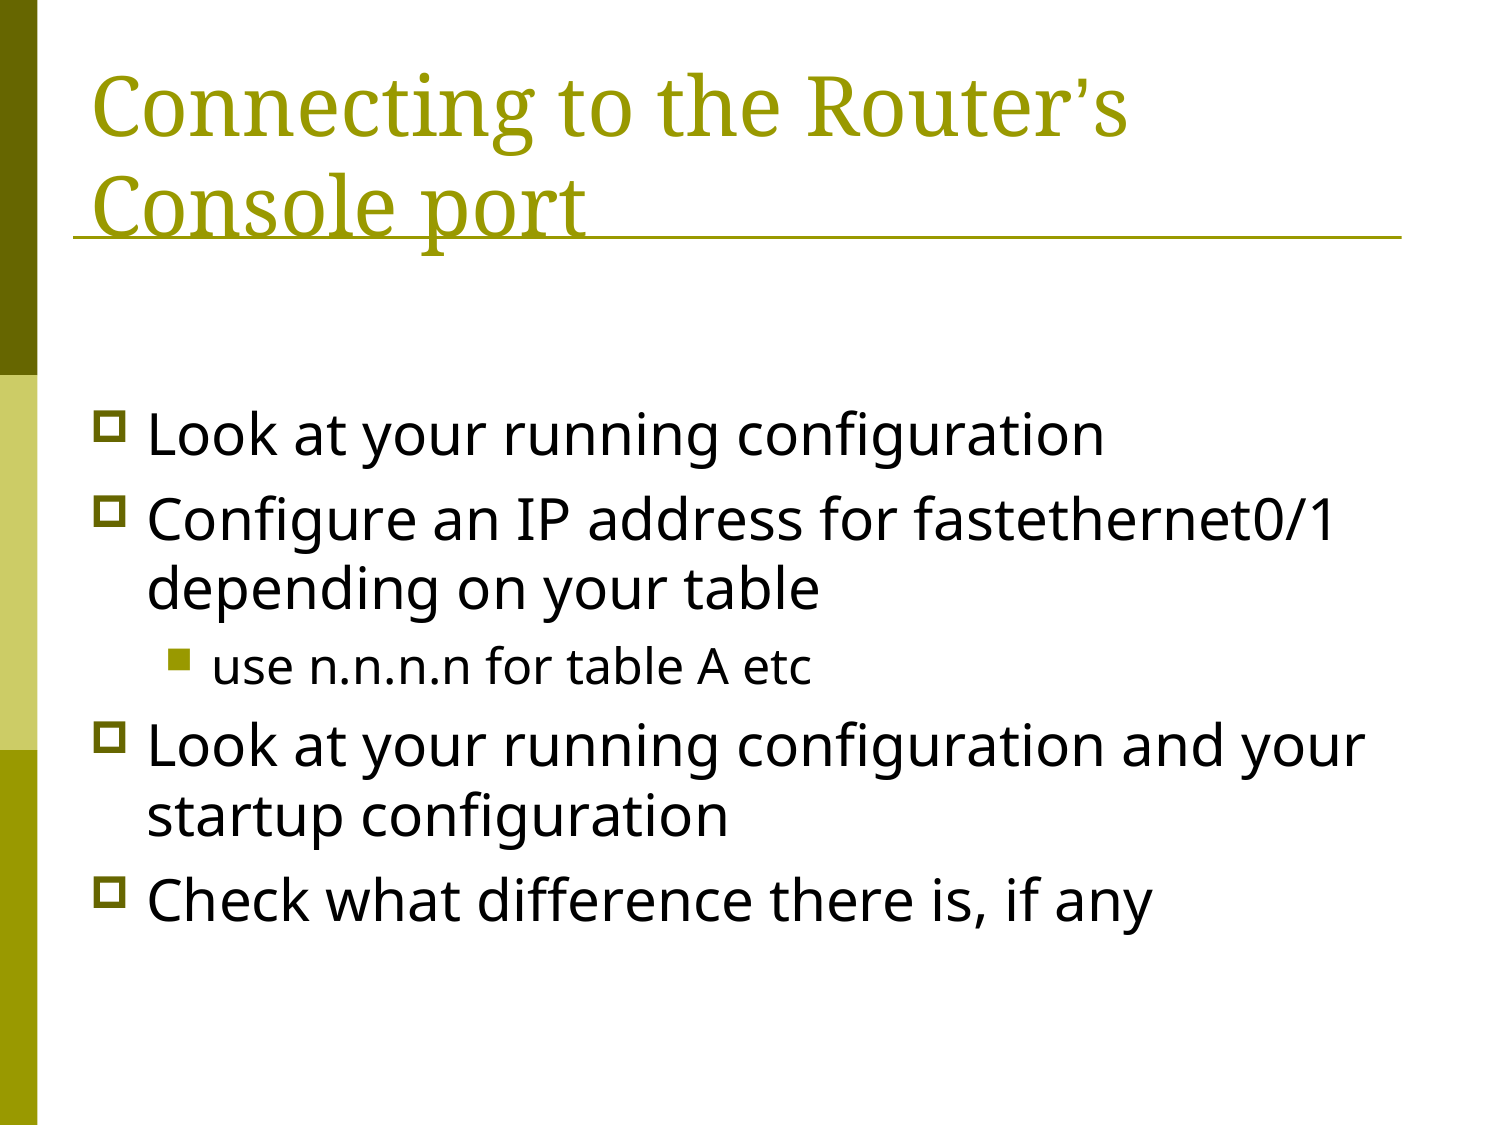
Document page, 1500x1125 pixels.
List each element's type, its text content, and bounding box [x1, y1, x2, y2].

list Look at your running configuration Configure an IP address for fastethernet0/1 depending on your table use n.n.n.n for table A etc Look at your running configuration and your startup configuration Check what difference there is, if any [75, 262, 1426, 1047]
title Connecting to the Router’s Console port [75, 45, 1426, 233]
